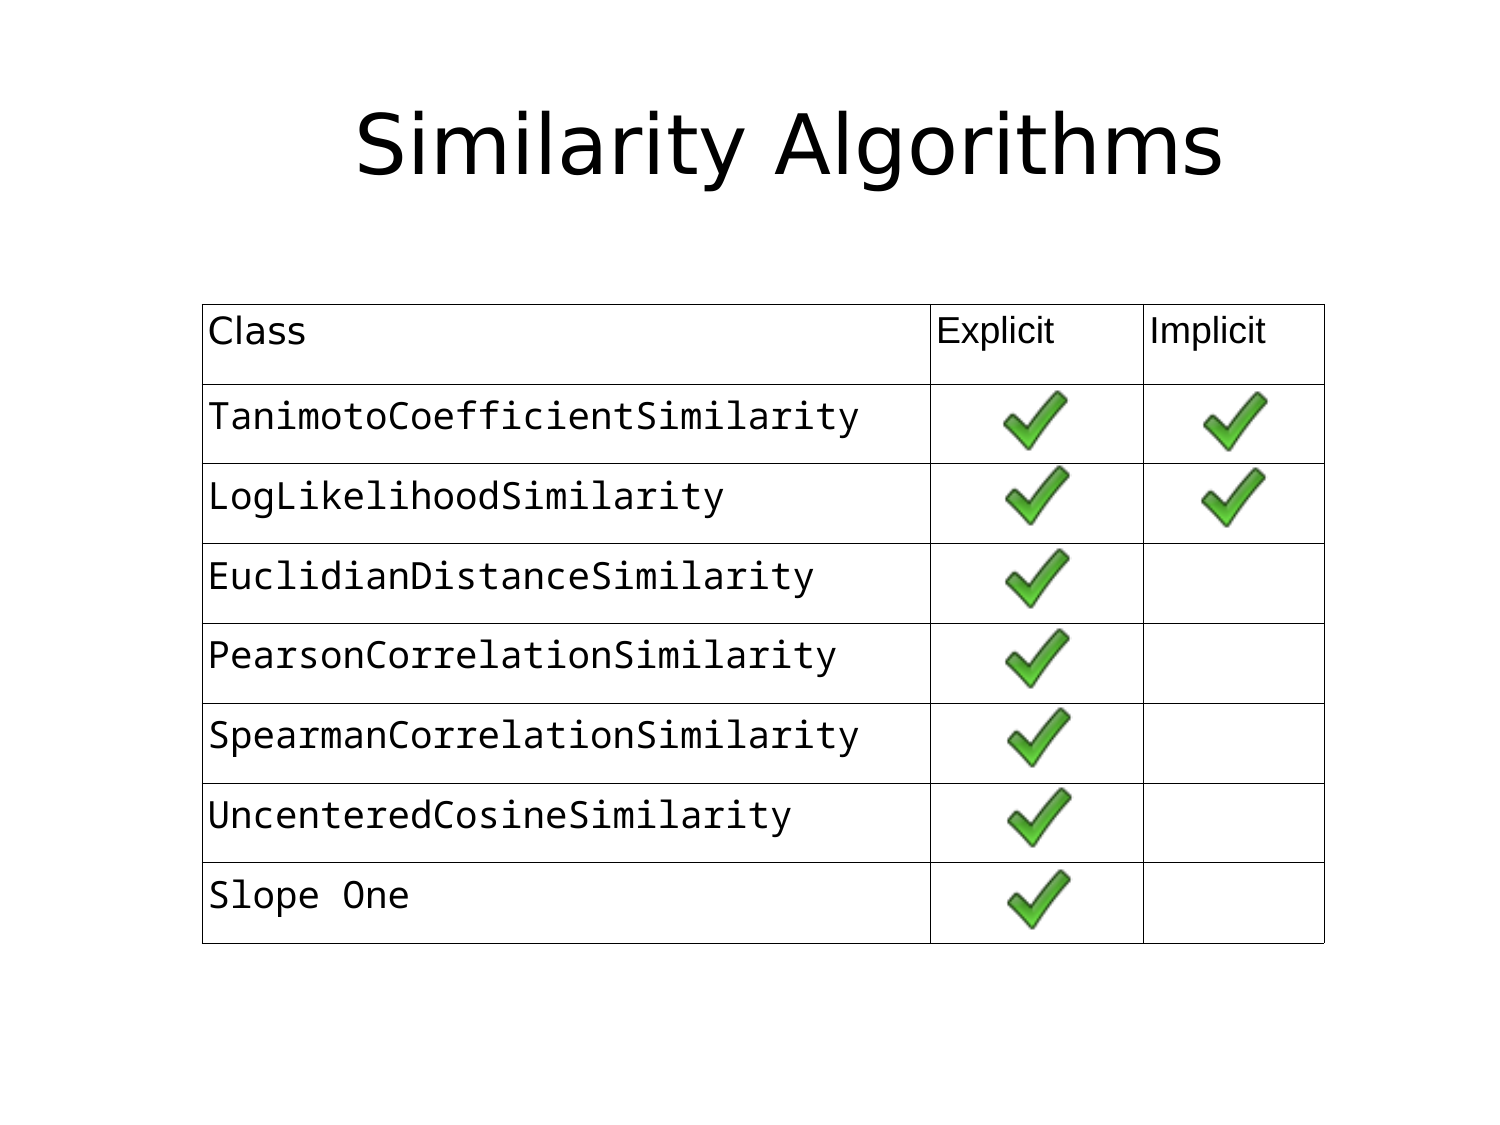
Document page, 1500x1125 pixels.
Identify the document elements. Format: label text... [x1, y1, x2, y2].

table_cell [931, 544, 1143, 623]
table_cell [931, 385, 1143, 463]
picture [1004, 462, 1072, 530]
picture [1004, 625, 1072, 693]
table_cell Slope One [203, 863, 930, 943]
table_cell [931, 704, 1143, 783]
picture [1006, 866, 1073, 934]
table_cell [931, 464, 1143, 543]
table_cell PearsonCorrelationSimilarity [203, 624, 930, 703]
picture [1202, 388, 1270, 456]
table_cell [931, 784, 1143, 862]
table_cell [931, 863, 1143, 943]
table_cell [1144, 544, 1324, 623]
picture [1006, 784, 1074, 852]
table_cell [931, 624, 1143, 703]
table_cell [1144, 704, 1324, 783]
picture [1002, 387, 1070, 455]
table_cell [1144, 784, 1324, 862]
picture [1006, 704, 1073, 772]
picture [1200, 464, 1268, 532]
table_cell [1144, 385, 1324, 463]
table_cell SpearmanCorrelationSimilarity [203, 704, 930, 783]
table_cell LogLikelihoodSimilarity [203, 464, 930, 543]
table_cell TanimotoCoefficientSimilarity [203, 385, 930, 463]
table_cell UncenteredCosineSimilarity [203, 784, 930, 862]
table_cell [1144, 624, 1324, 703]
table_cell EuclidianDistanceSimilarity [203, 544, 930, 623]
table_header Explicit [931, 305, 1143, 384]
text_box Similarity Algorithms [339, 90, 1242, 203]
table_header Class [203, 305, 930, 384]
table_cell [1144, 464, 1324, 543]
picture [1004, 545, 1072, 613]
table_header Implicit [1144, 305, 1324, 384]
table_cell [1144, 863, 1324, 943]
